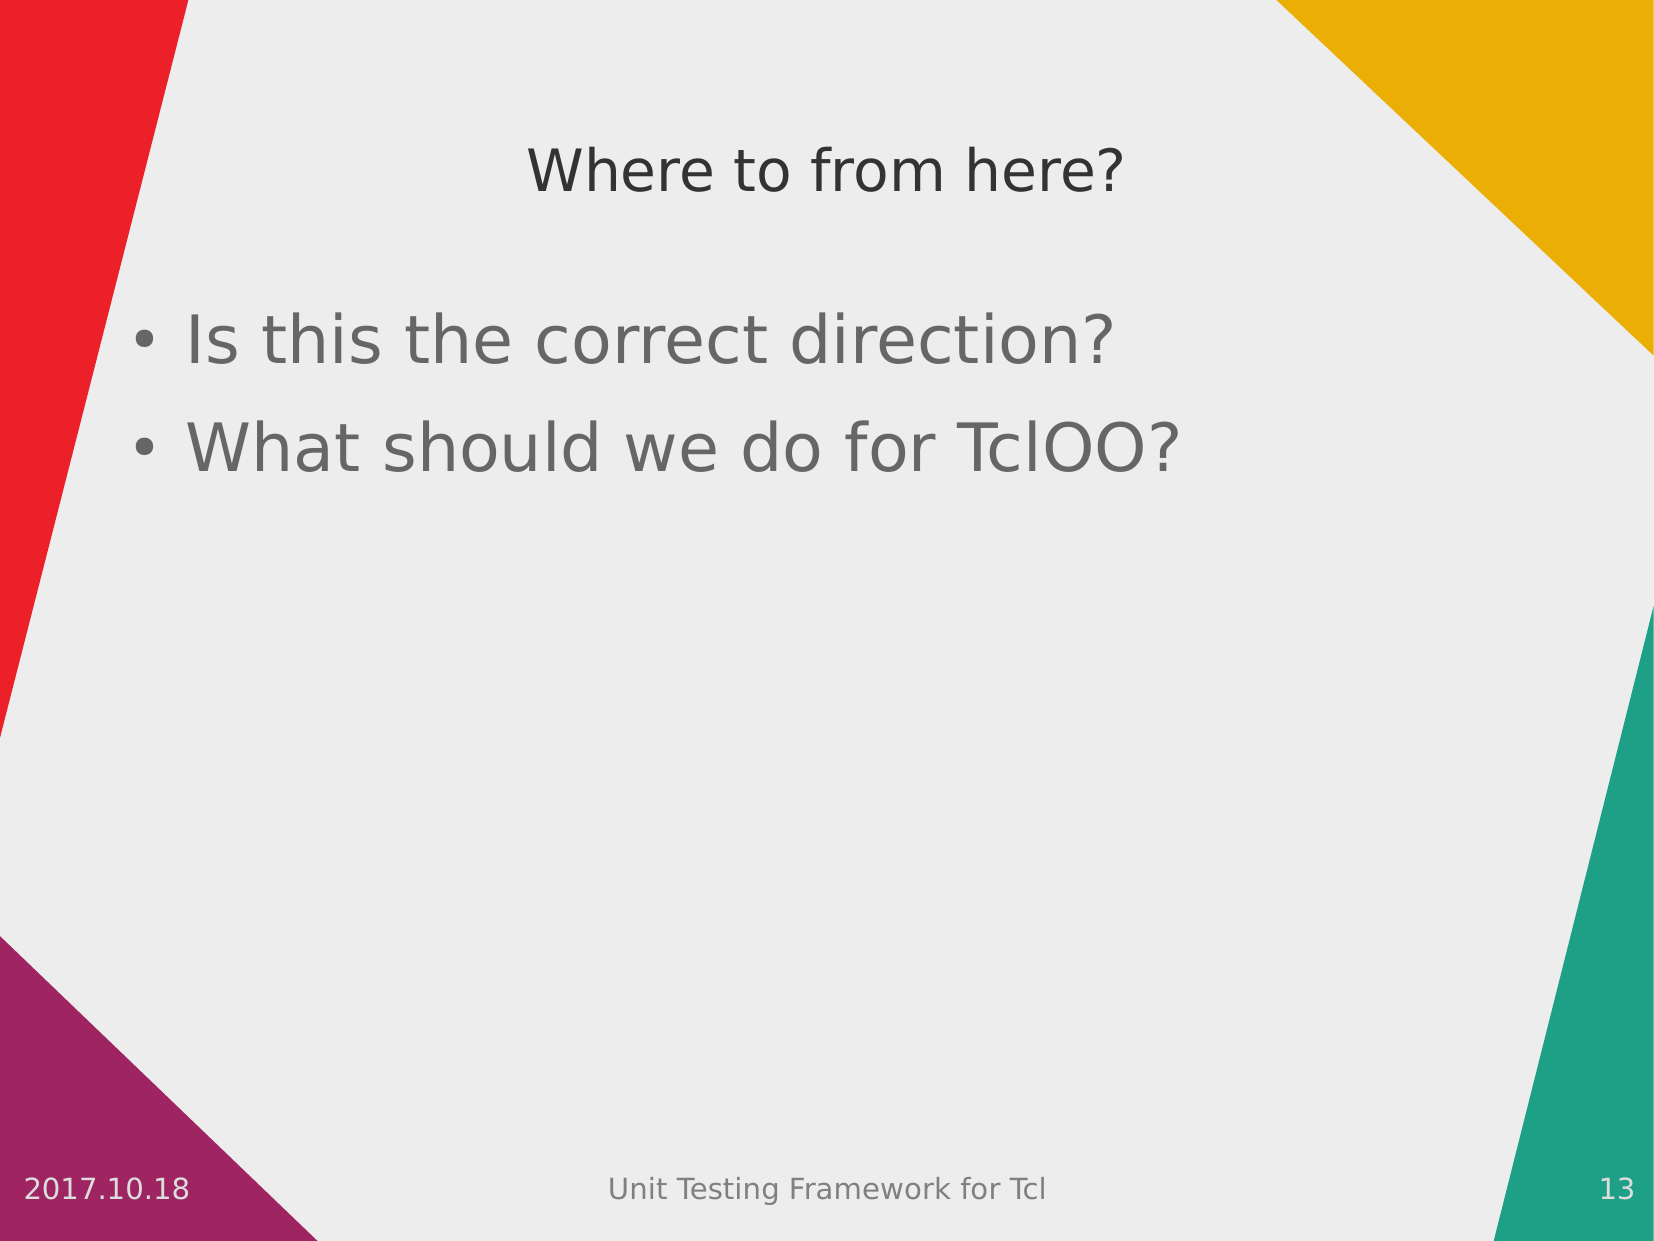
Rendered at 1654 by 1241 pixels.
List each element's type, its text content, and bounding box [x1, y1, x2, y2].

title Where to from here? [114, 73, 1539, 271]
list Is this the correct direction? What should we do for TclOO? [114, 302, 1539, 1033]
